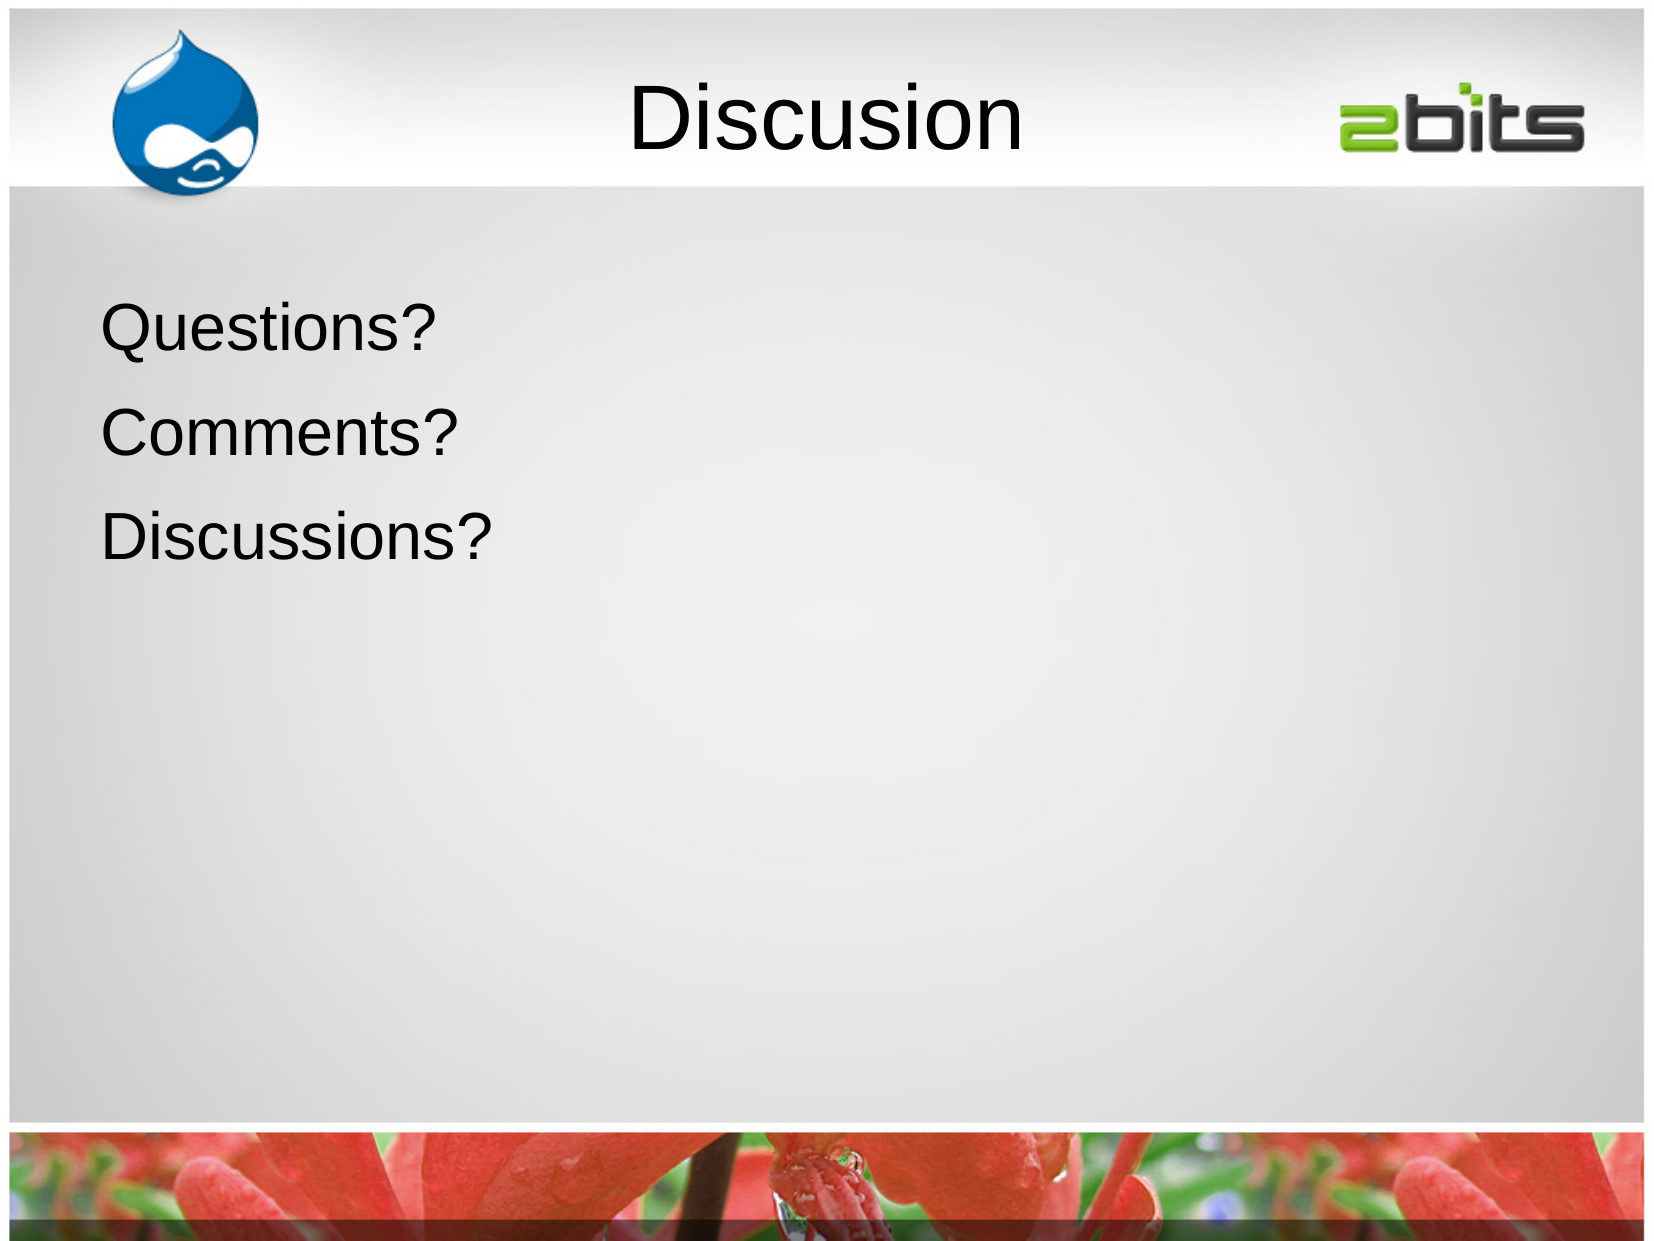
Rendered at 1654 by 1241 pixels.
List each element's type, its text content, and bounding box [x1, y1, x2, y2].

picture [0, 0, 1654, 1241]
list Questions? Comments? Discussions? [82, 290, 1571, 1094]
title Discusion [82, 21, 1571, 214]
